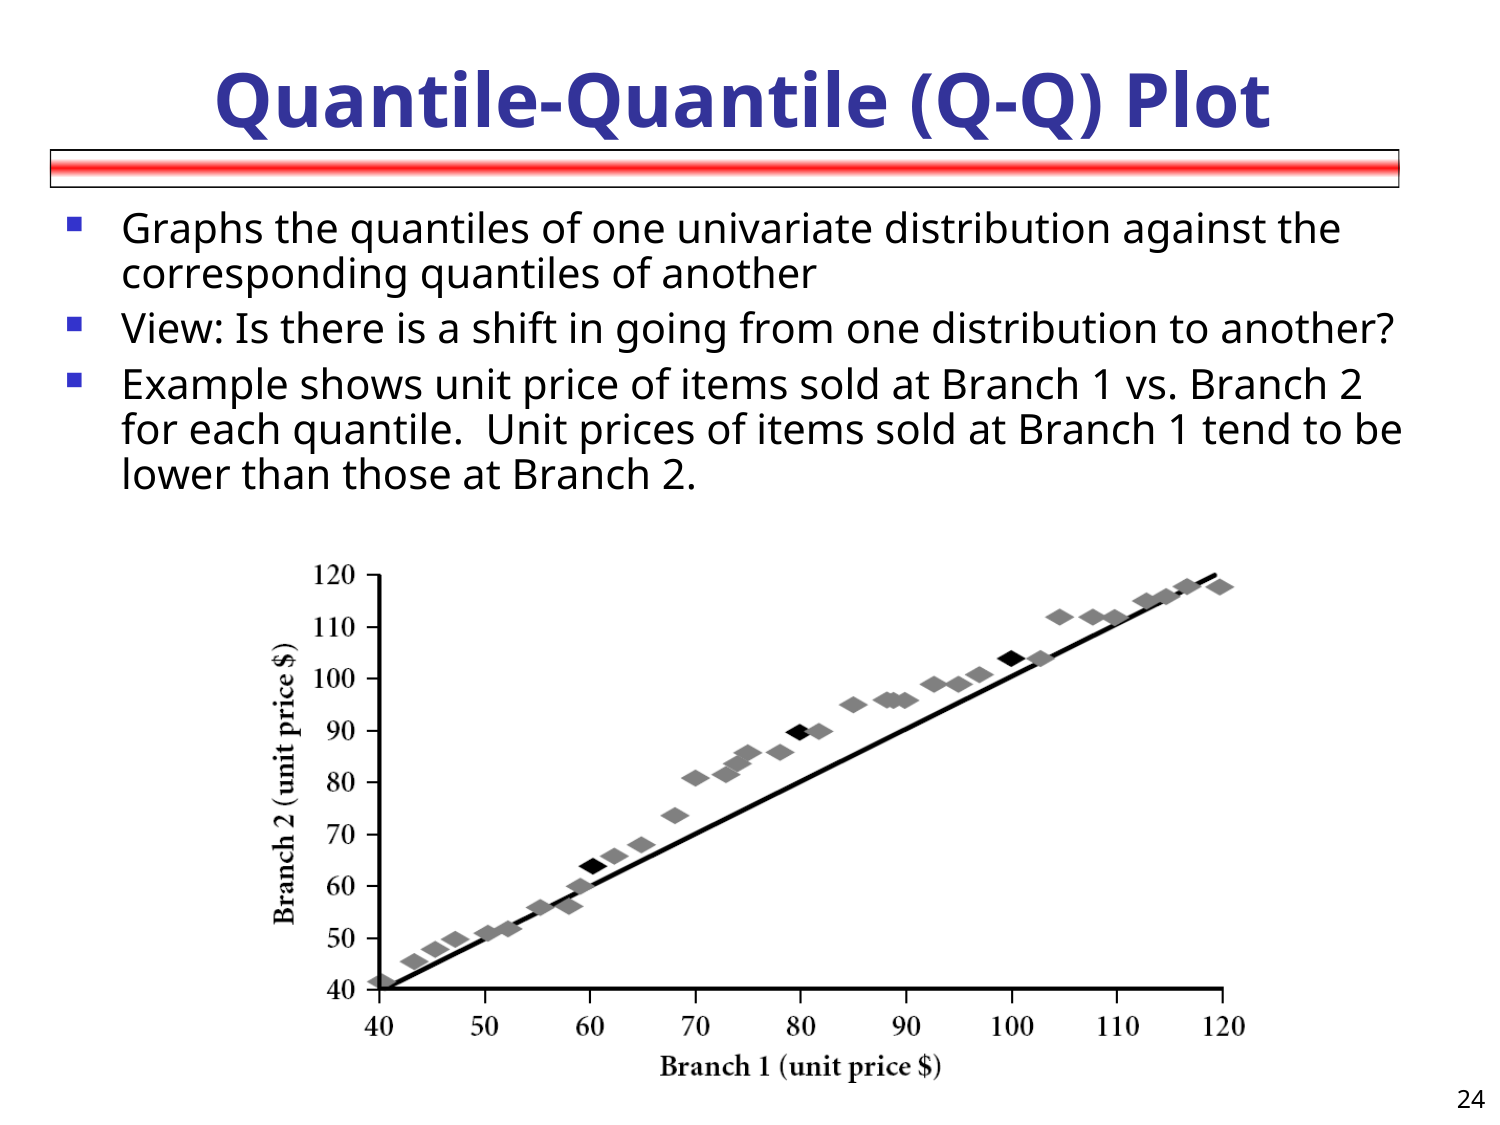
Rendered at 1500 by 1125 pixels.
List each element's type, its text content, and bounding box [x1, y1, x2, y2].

title Quantile-Quantile (Q-Q) Plot [24, 44, 1463, 150]
list Graphs the quantiles of one univariate distribution against the corresponding quantiles of another View: Is there is a shift in going from one distribution to another? Example shows unit price of items sold at Branch 1 vs. Branch 2 for each quantile. Unit prices of items sold at Branch 1 tend to be lower than those at Branch 2. [49, 199, 1425, 551]
picture [260, 551, 1251, 1083]
text_box <number> [1187, 1062, 1500, 1125]
